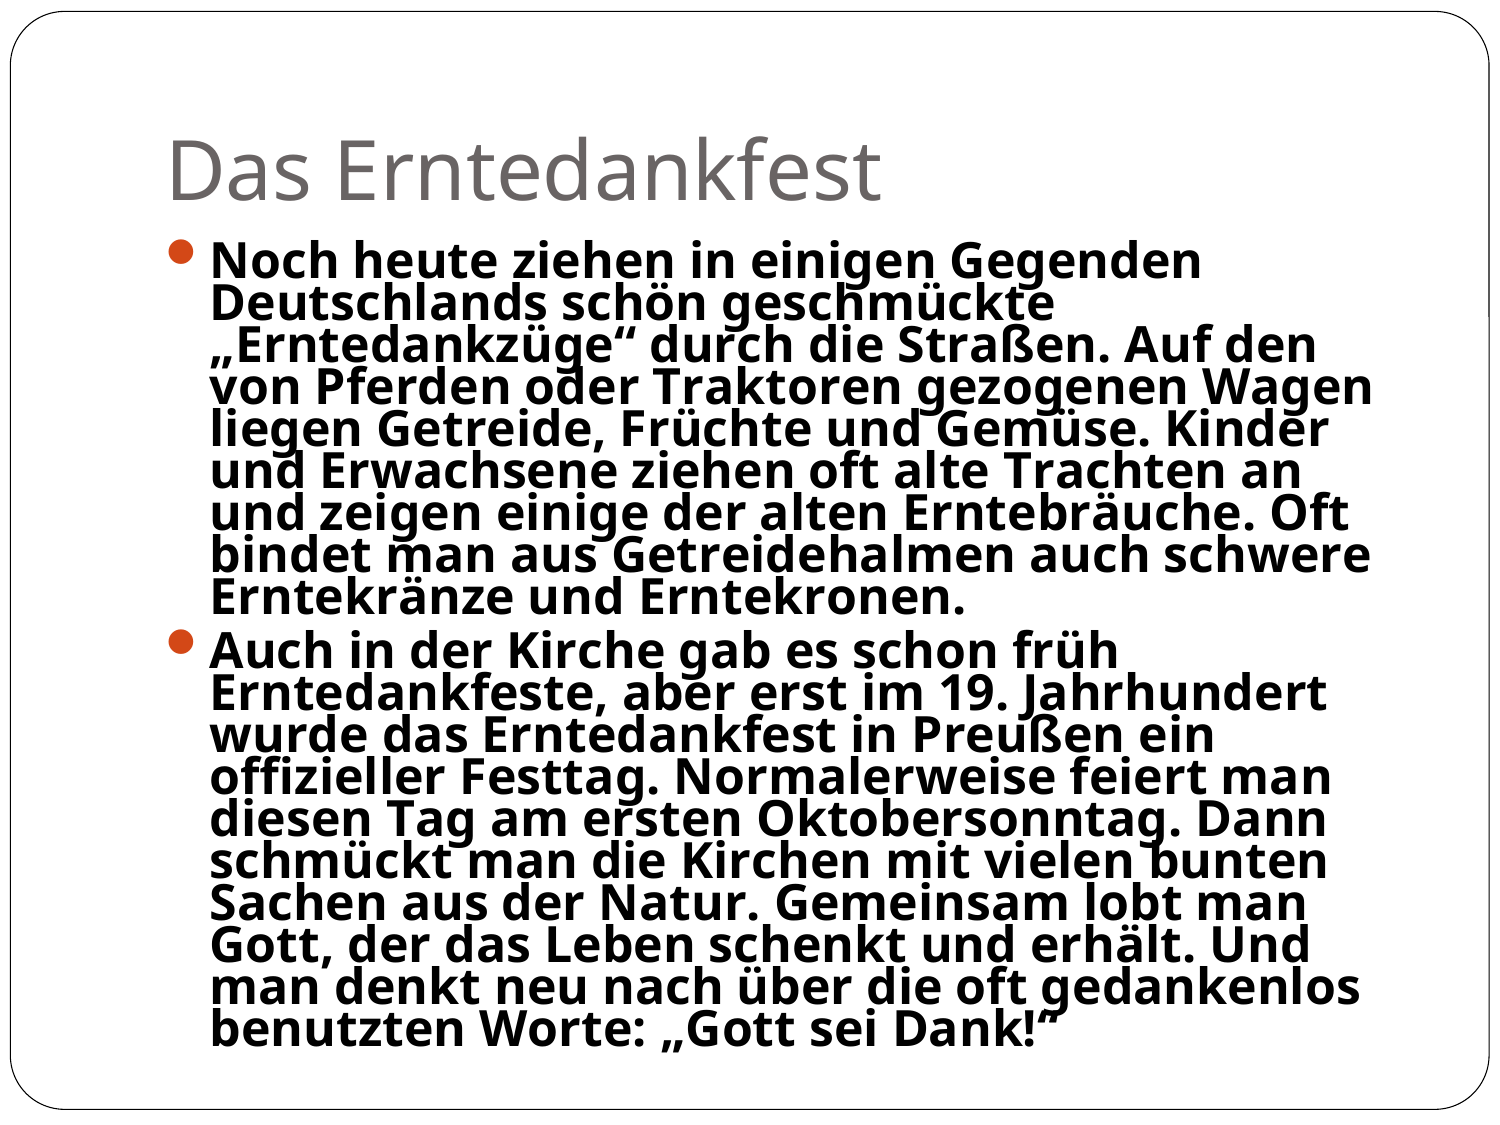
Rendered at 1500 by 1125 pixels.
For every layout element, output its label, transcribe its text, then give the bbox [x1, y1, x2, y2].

title Das Erntedankfest [150, 44, 1426, 233]
list Noch heute ziehen in einigen Gegenden Deutschlands schön geschmückte „Erntedankzüge“ durch die Straßen. Auf den von Pferden oder Traktoren gezogenen Wagen liegen Getreide, Früchte und Gemüse. Kinder und Erwachsene ziehen oft alte Trachten an und zeigen einige der alten Erntebräuche. Oft bindet man aus Getreidehalmen auch schwere Erntekränze und Erntekronen. Auch in der Kirche gab es schon früh Erntedankfeste, aber erst im 19. Jahrhundert wurde das Erntedankfest in Preußen ein offizieller Festtag. Normalerweise feiert man diesen Tag am ersten Oktobersonntag. Dann schmückt man die Kirchen mit vielen bunten Sachen aus der Natur. Gemeinsam lobt man Gott, der das Leben schenkt und erhält. Und man denkt neu nach über die oft gedankenlos benutzten Worte: „Gott sei Dank!“ [150, 237, 1426, 988]
